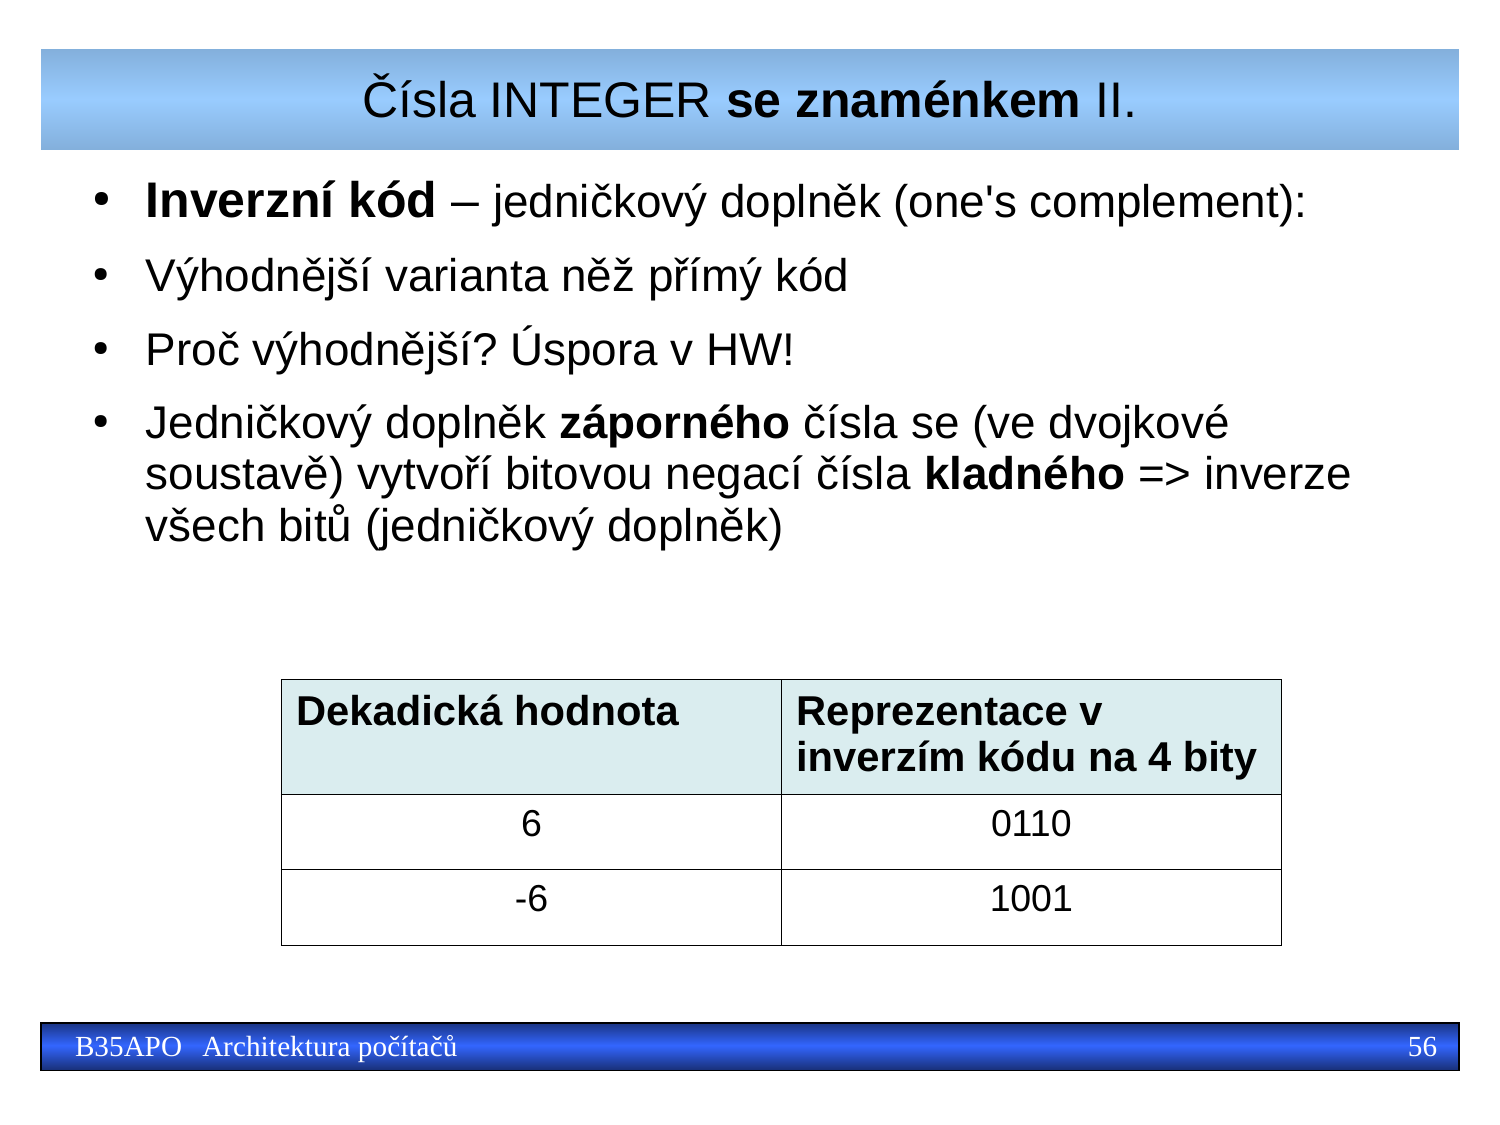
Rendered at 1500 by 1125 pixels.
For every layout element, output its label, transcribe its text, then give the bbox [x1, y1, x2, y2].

table_header Reprezentace v inverzím kódu na 4 bity [782, 680, 1281, 794]
title Čísla INTEGER se znaménkem II. [41, 49, 1459, 150]
table_header Dekadická hodnota [282, 680, 781, 794]
table_cell -6 [282, 870, 781, 945]
table_cell 0110 [782, 795, 1281, 869]
list Inverzní kód – jedničkový doplněk (one's complement): Výhodnější varianta něž přímý kód Proč výhodnější? Úspora v HW! Jedničkový doplněk záporného čísla se (ve dvojkové soustavě) vytvoří bitovou negací čísla kladného => inverze všech bitů (jedničkový doplněk) [75, 172, 1426, 588]
table_cell 6 [282, 795, 781, 869]
table_cell 1001 [782, 870, 1281, 945]
